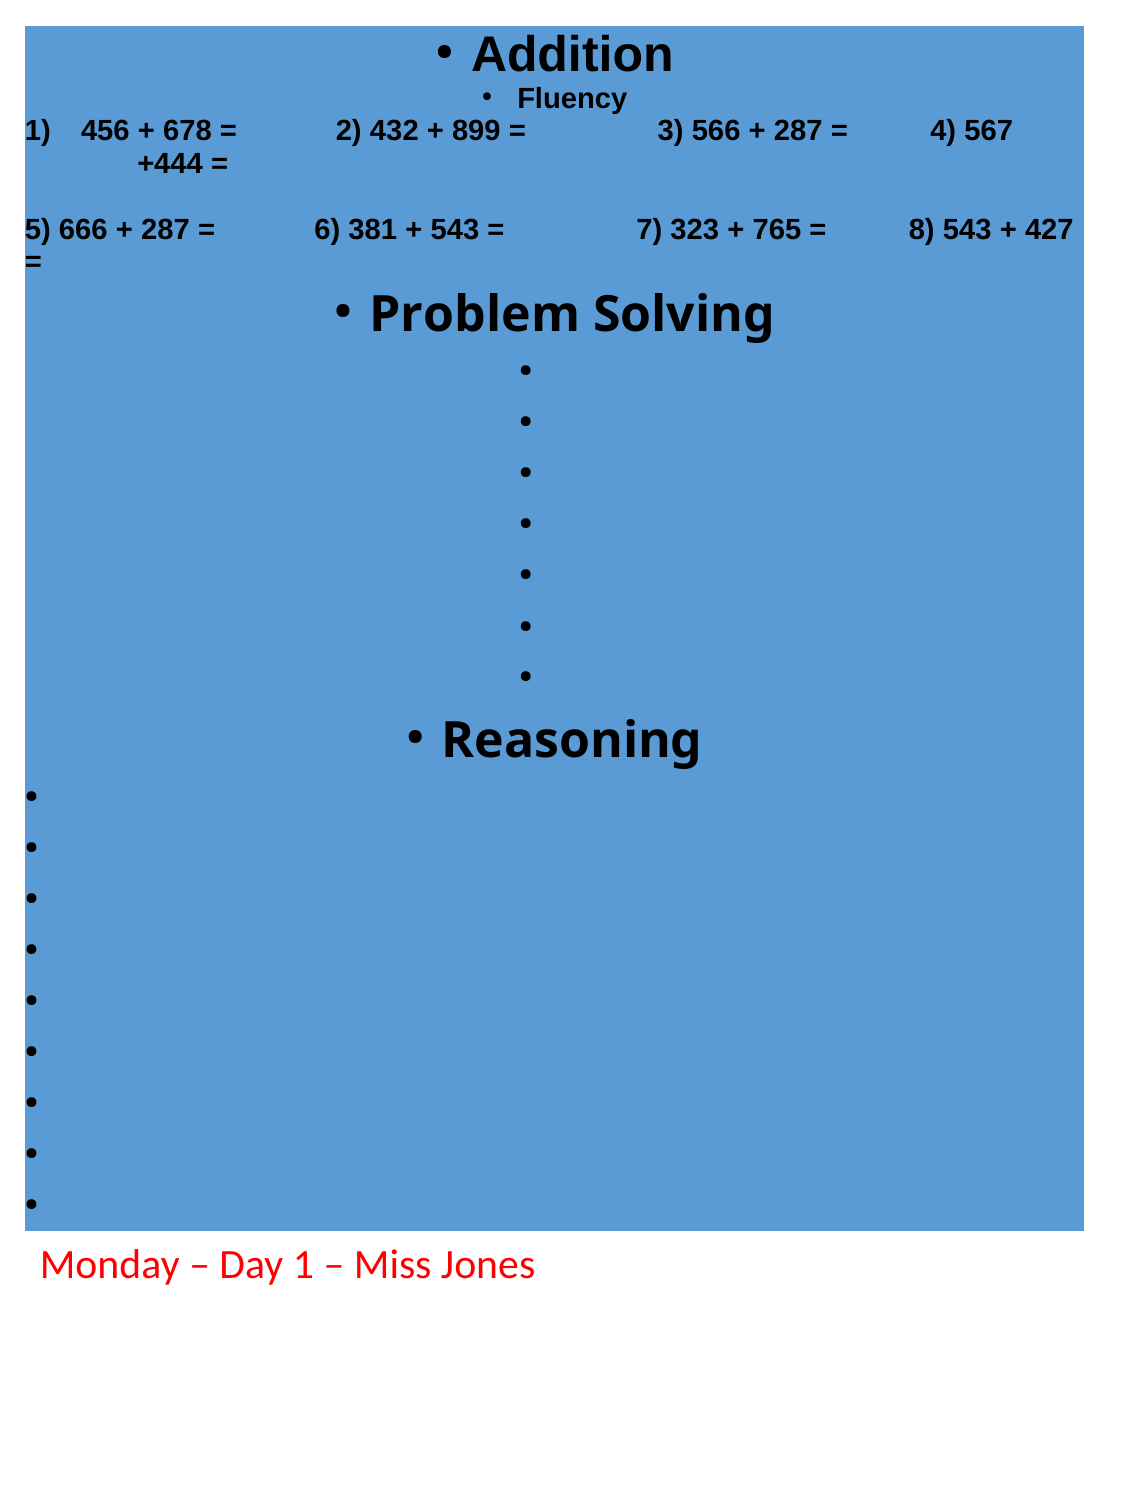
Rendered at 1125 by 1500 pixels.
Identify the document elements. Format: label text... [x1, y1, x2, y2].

table_cell Problem Solving [25, 278, 1084, 704]
text_box Monday – Day 1 – Miss Jones [24, 1228, 908, 1295]
table_header Addition Fluency 456 + 678 = 2) 432 + 899 = 3) 566 + 287 = 4) 567 +444 = 5) 666 + 287 = 6) 381 + 543 = 7) 323 + 765 = 8) 543 + 427 = [25, 26, 1084, 278]
table_cell Reasoning [25, 704, 1084, 1231]
